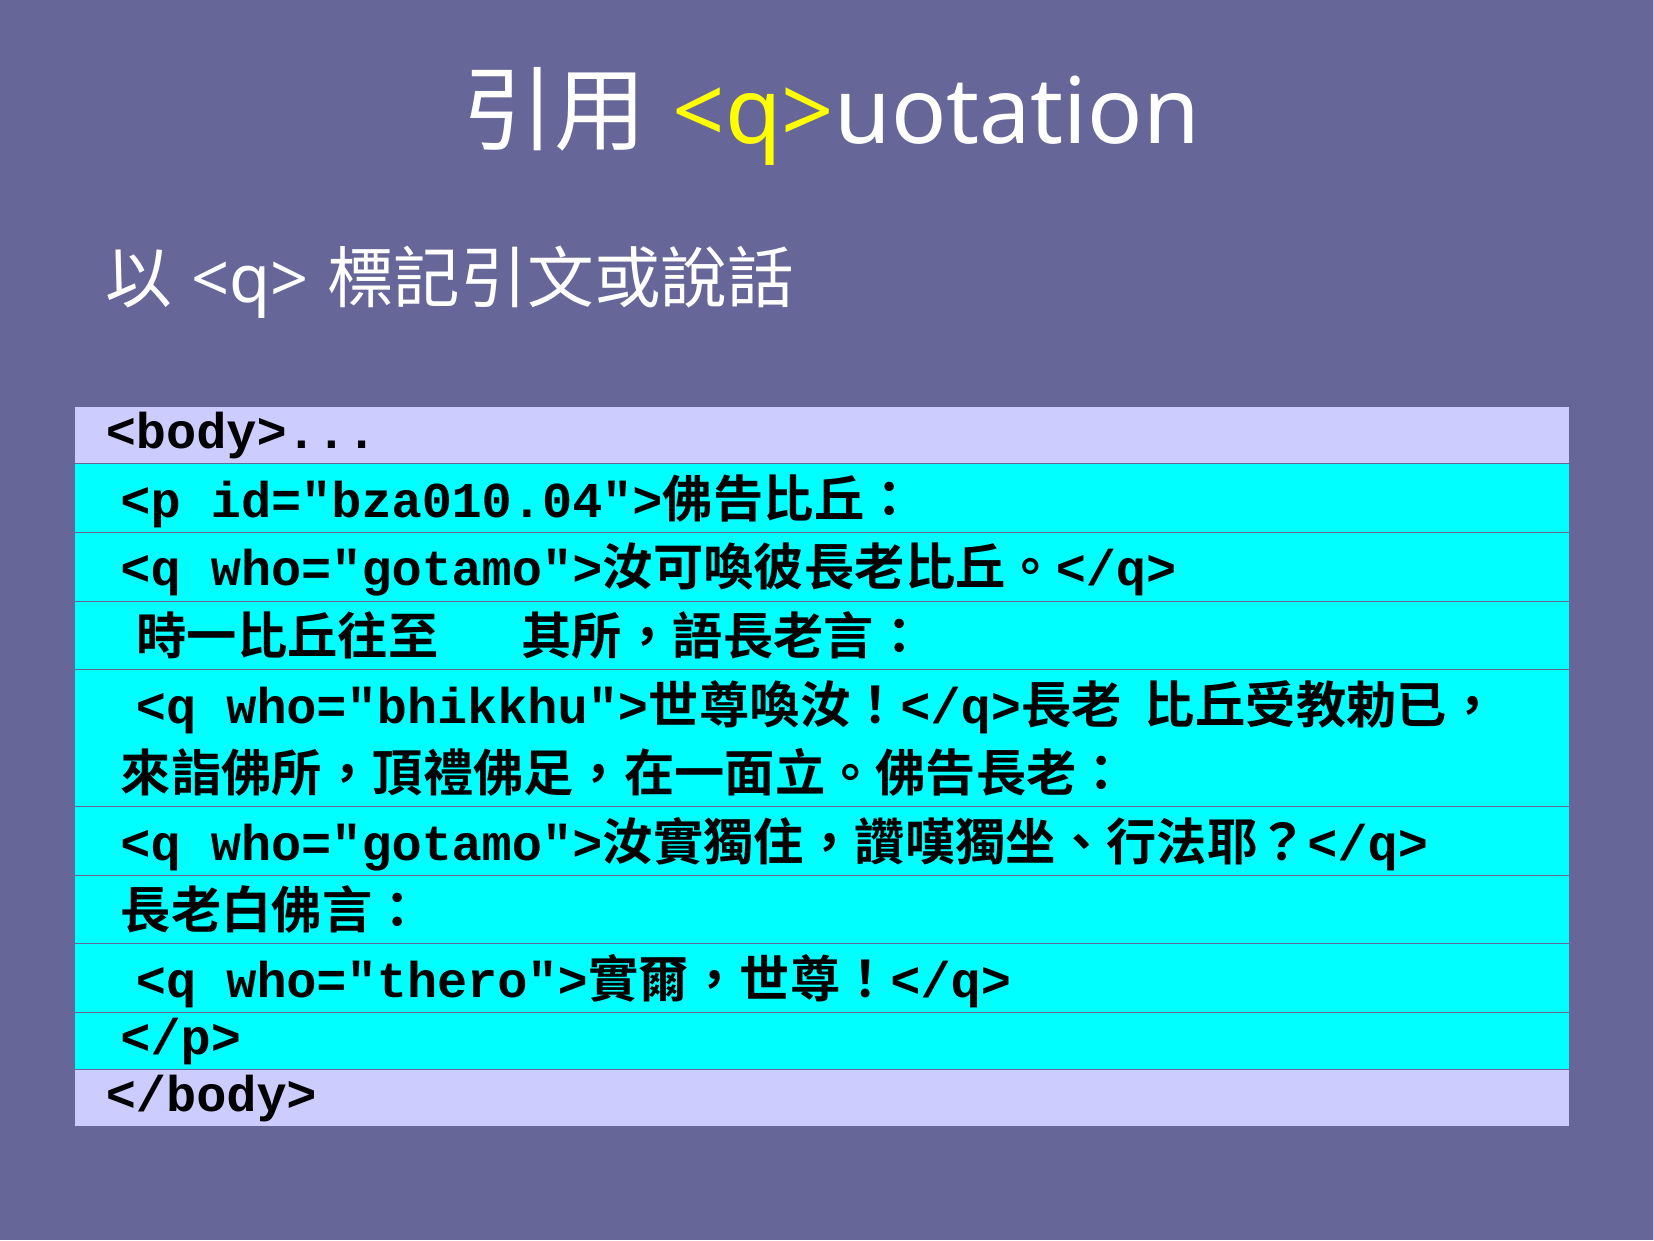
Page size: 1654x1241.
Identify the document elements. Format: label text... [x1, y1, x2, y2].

title 引用<q>uotation [125, 0, 1538, 208]
chart [75, 406, 1570, 1199]
list 以<q>標記引文或說話 [87, 225, 1501, 368]
